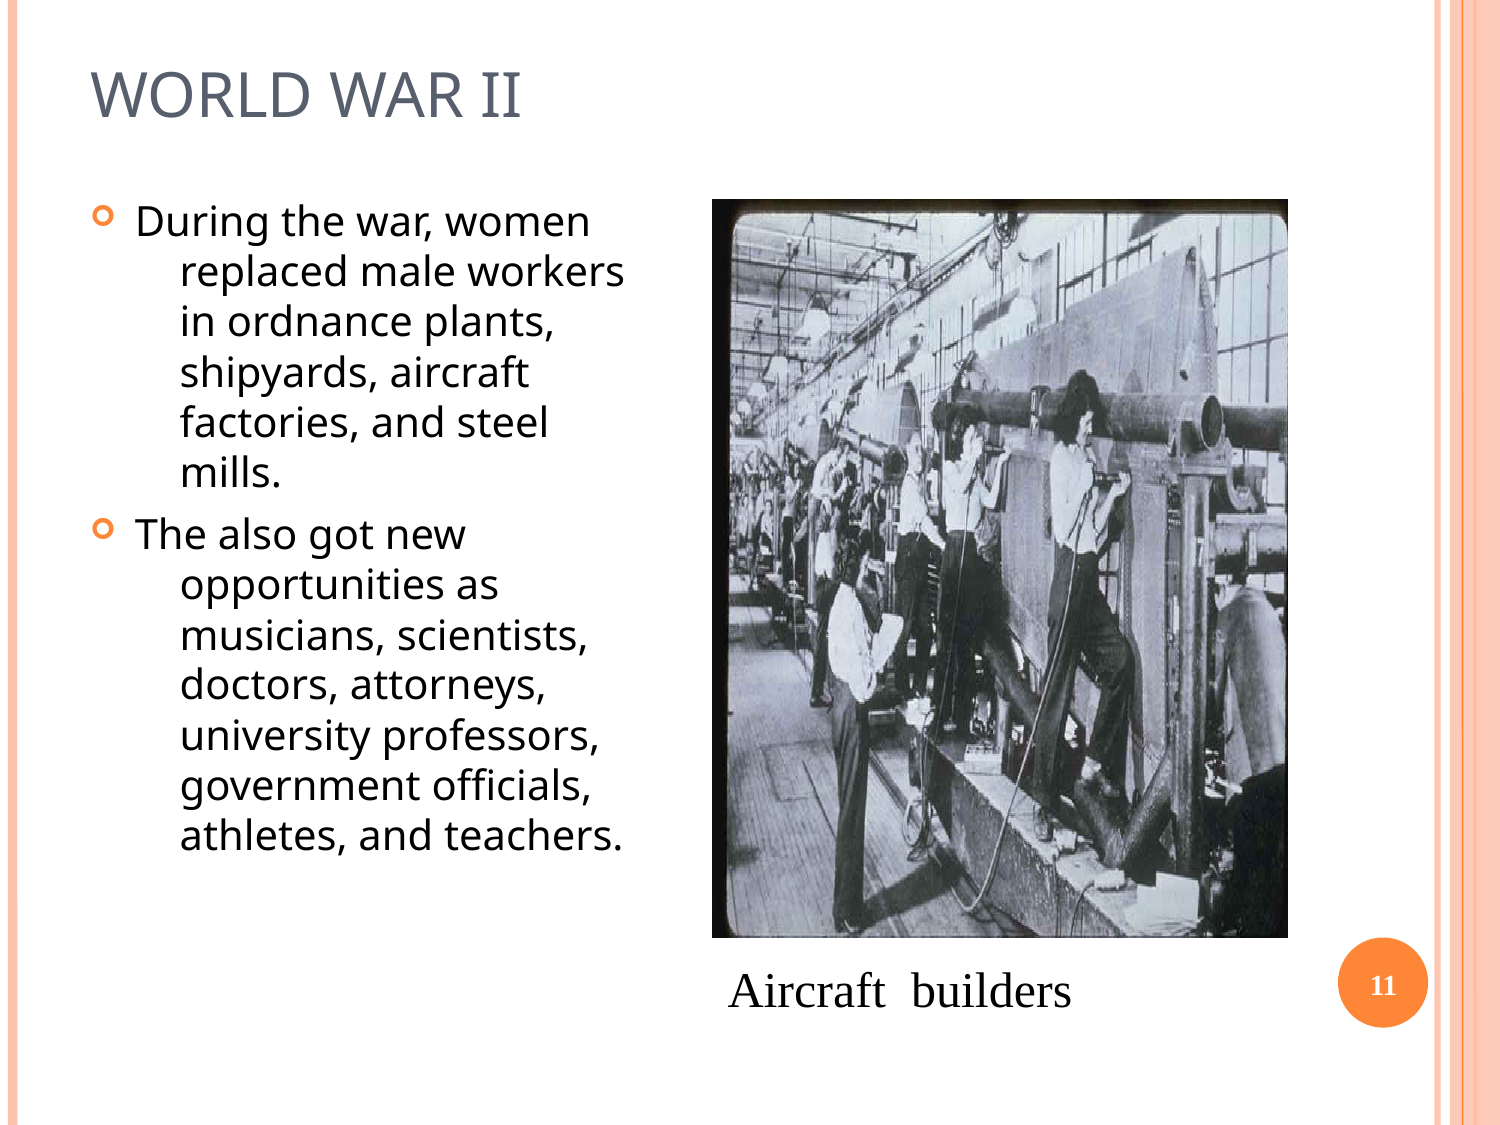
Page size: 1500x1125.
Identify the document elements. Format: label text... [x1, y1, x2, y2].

text_box Aircraft builders [712, 950, 1276, 1026]
text_box [1333, 940, 1434, 1027]
title World War II [75, 45, 1300, 138]
list During the war, women replaced male workers in ordnance plants, shipyards, aircraft factories, and steel mills. The also got new opportunities as musicians, scientists, doctors, attorneys, university professors, government officials, athletes, and teachers. [75, 187, 676, 1013]
picture [712, 200, 1288, 938]
